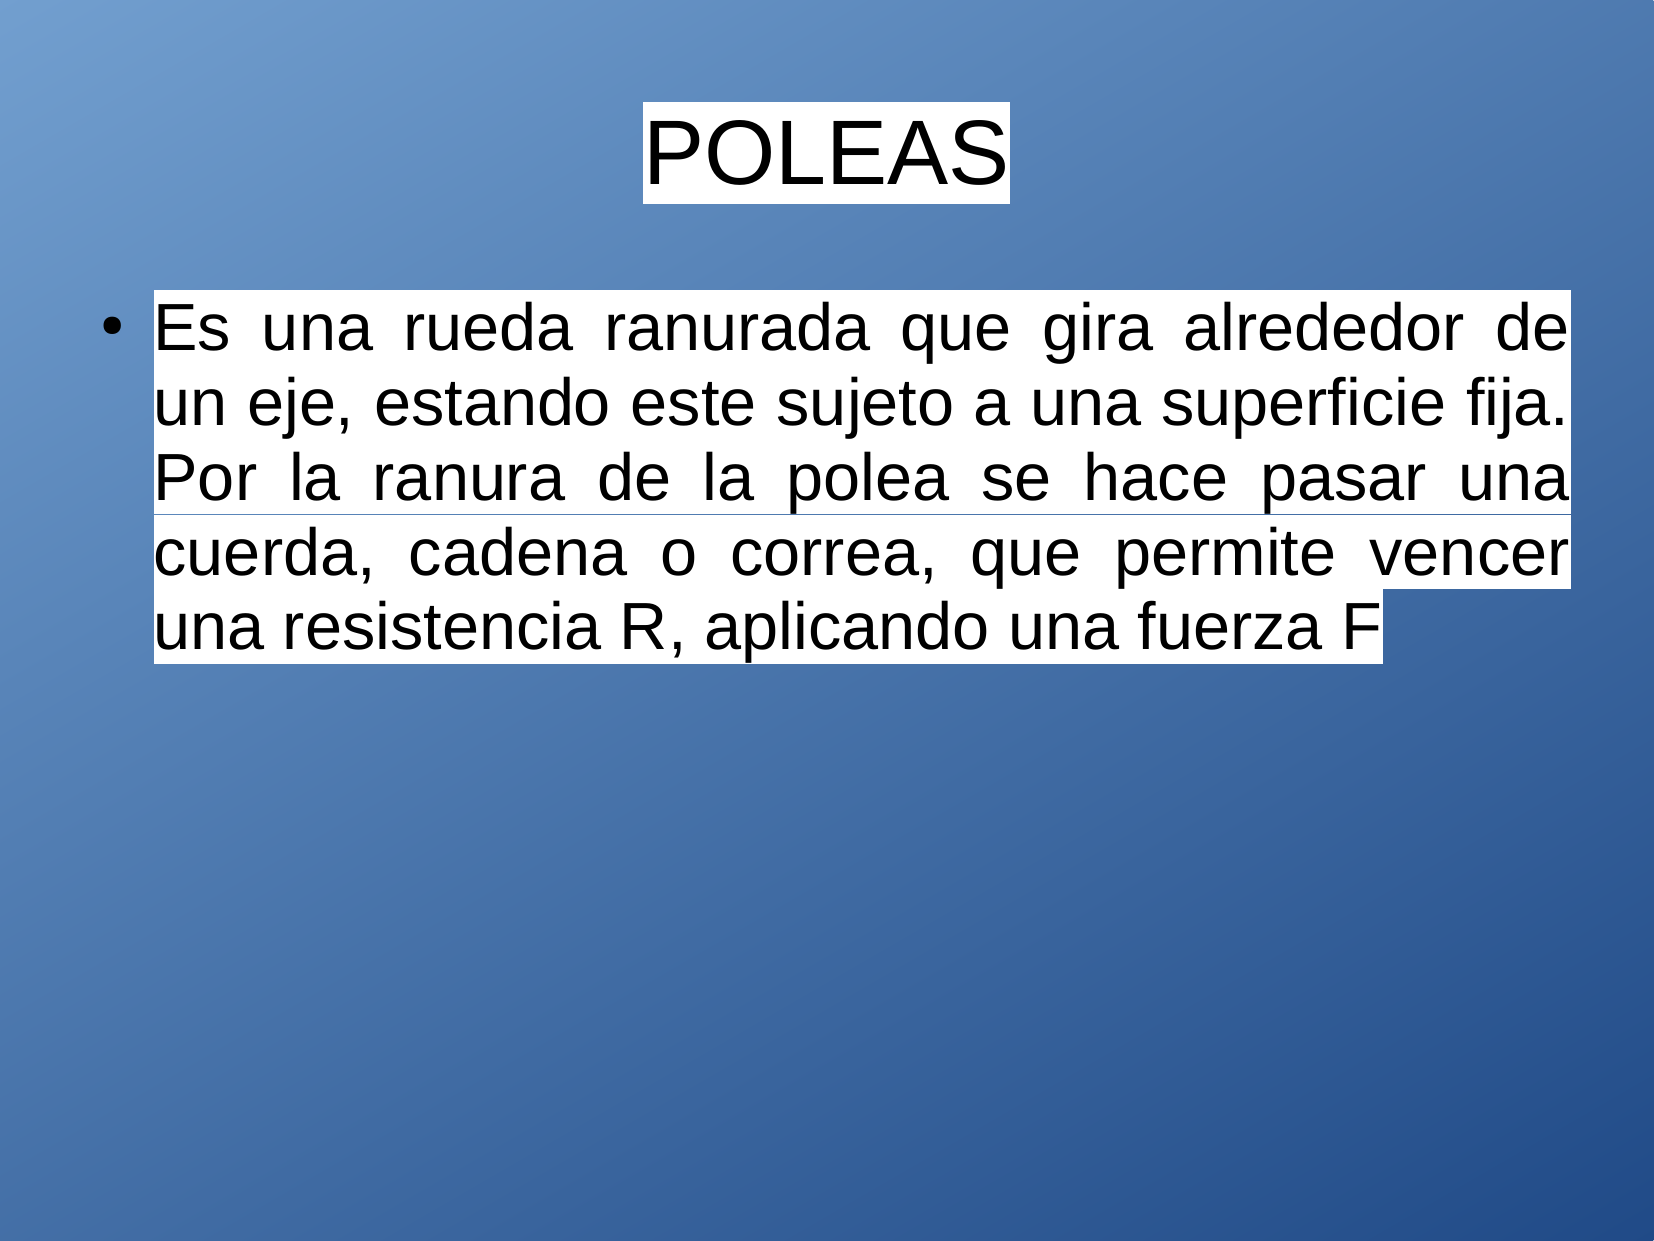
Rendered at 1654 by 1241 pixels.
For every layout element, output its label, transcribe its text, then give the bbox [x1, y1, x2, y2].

list Es una rueda ranurada que gira alrededor de un eje, estando este sujeto a una superficie fija. Por la ranura de la polea se hace pasar una cuerda, cadena o correa, que permite vencer una resistencia R, aplicando una fuerza F [82, 290, 1571, 1010]
title POLEAS [82, 49, 1571, 257]
